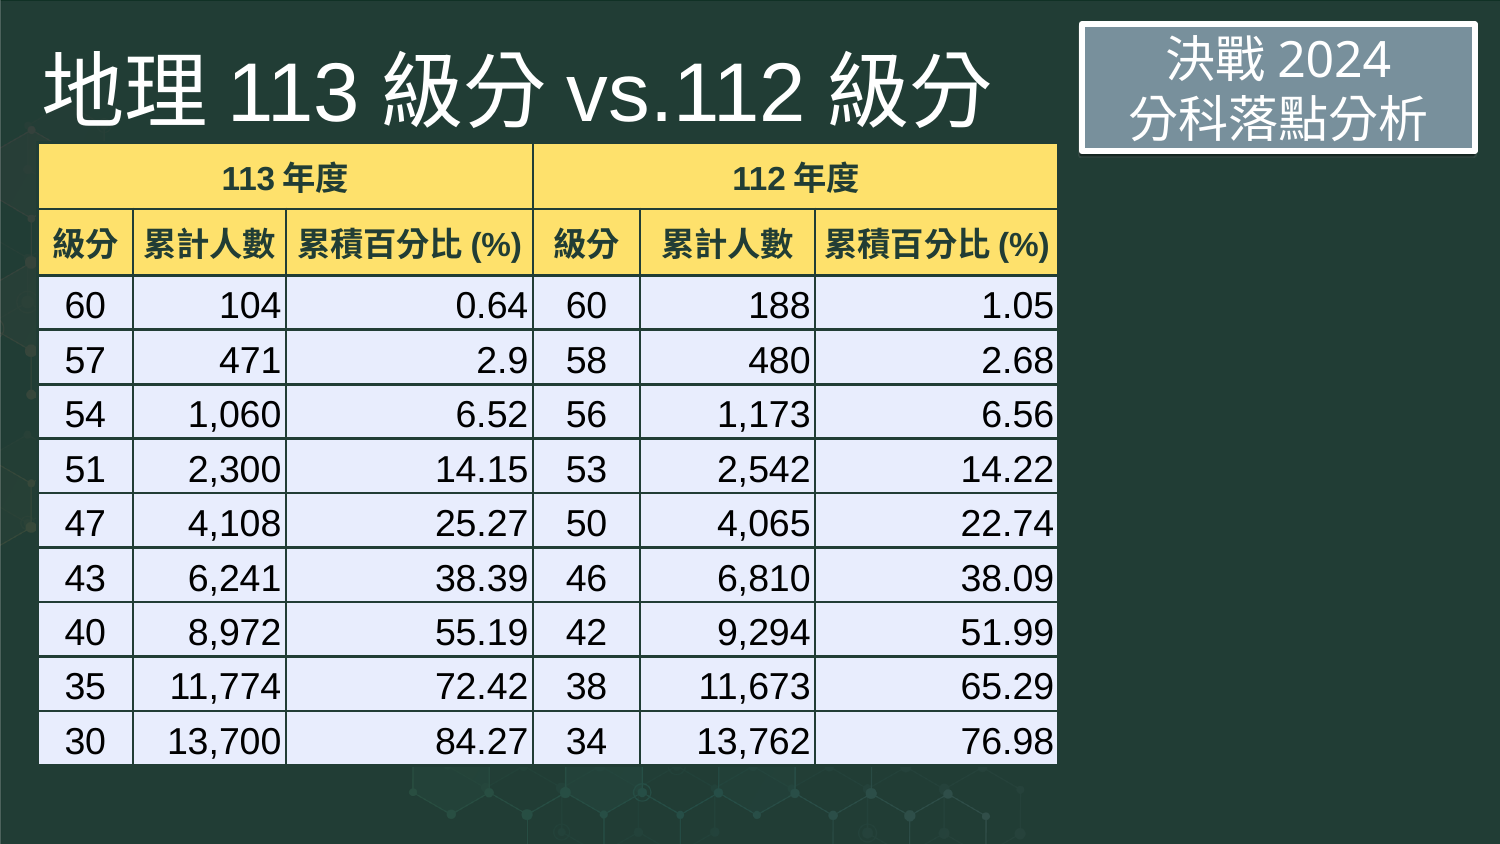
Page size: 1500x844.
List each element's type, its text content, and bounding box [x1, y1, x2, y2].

table_cell 60 [534, 277, 639, 328]
table_cell 104 [134, 277, 285, 328]
table_cell 65.29 [816, 658, 1057, 710]
table_header 113年度 [39, 144, 532, 208]
table_cell 53 [534, 440, 639, 492]
table_cell 14.22 [816, 440, 1057, 492]
table_cell 6,810 [641, 549, 814, 601]
table_cell 47 [39, 494, 132, 546]
table_cell 58 [534, 331, 639, 383]
table_cell 51 [39, 440, 132, 492]
table_cell 51.99 [816, 603, 1057, 655]
picture [0, 0, 1500, 844]
table_cell 累計人數 [134, 210, 285, 274]
table_cell 2.68 [816, 331, 1057, 383]
table_cell 38.09 [816, 549, 1057, 601]
table_cell 57 [39, 331, 132, 383]
table_cell 11,673 [641, 658, 814, 710]
table_cell 40 [39, 603, 132, 655]
table_cell 6,241 [134, 549, 285, 601]
table_cell 1.05 [816, 277, 1057, 328]
table_cell 6.56 [816, 386, 1057, 437]
table_cell 84.27 [287, 712, 532, 764]
table_cell 4,065 [641, 494, 814, 546]
table_cell 188 [641, 277, 814, 328]
text_box 決戰2024 分科落點分析 [1081, 24, 1475, 151]
table_cell 2,542 [641, 440, 814, 492]
table_cell 30 [39, 712, 132, 764]
table_cell 累計人數 [641, 210, 814, 274]
table_cell 2,300 [134, 440, 285, 492]
table_cell 43 [39, 549, 132, 601]
table_cell 1,060 [134, 386, 285, 437]
table_cell 11,774 [134, 658, 285, 710]
table_cell 13,762 [641, 712, 814, 764]
table_cell 480 [641, 331, 814, 383]
table_cell 6.52 [287, 386, 532, 437]
table_cell 56 [534, 386, 639, 437]
table_cell 22.74 [816, 494, 1057, 546]
title 地理113級分vs.112級分 [26, 23, 1424, 165]
table_cell 42 [534, 603, 639, 655]
table_cell 9,294 [641, 603, 814, 655]
table_cell 0.64 [287, 277, 532, 328]
table_cell 34 [534, 712, 639, 764]
table_cell 2.9 [287, 331, 532, 383]
table_header 112年度 [534, 144, 1057, 208]
table_cell 50 [534, 494, 639, 546]
table_cell 25.27 [287, 494, 532, 546]
table_cell 38 [534, 658, 639, 710]
table_cell 471 [134, 331, 285, 383]
table_cell 76.98 [816, 712, 1057, 764]
table_cell 1,173 [641, 386, 814, 437]
table_cell 累積百分比(%) [287, 210, 532, 274]
table_cell 級分 [534, 210, 639, 274]
table_cell 級分 [39, 210, 132, 274]
table_cell 35 [39, 658, 132, 710]
table_cell 72.42 [287, 658, 532, 710]
table_cell 55.19 [287, 603, 532, 655]
table_cell 60 [39, 277, 132, 328]
table_cell 累積百分比(%) [816, 210, 1057, 274]
table_cell 46 [534, 549, 639, 601]
table_cell 4,108 [134, 494, 285, 546]
table_cell 14.15 [287, 440, 532, 492]
table_cell 54 [39, 386, 132, 437]
table_cell 13,700 [134, 712, 285, 764]
table_cell 38.39 [287, 549, 532, 601]
table_cell 8,972 [134, 603, 285, 655]
